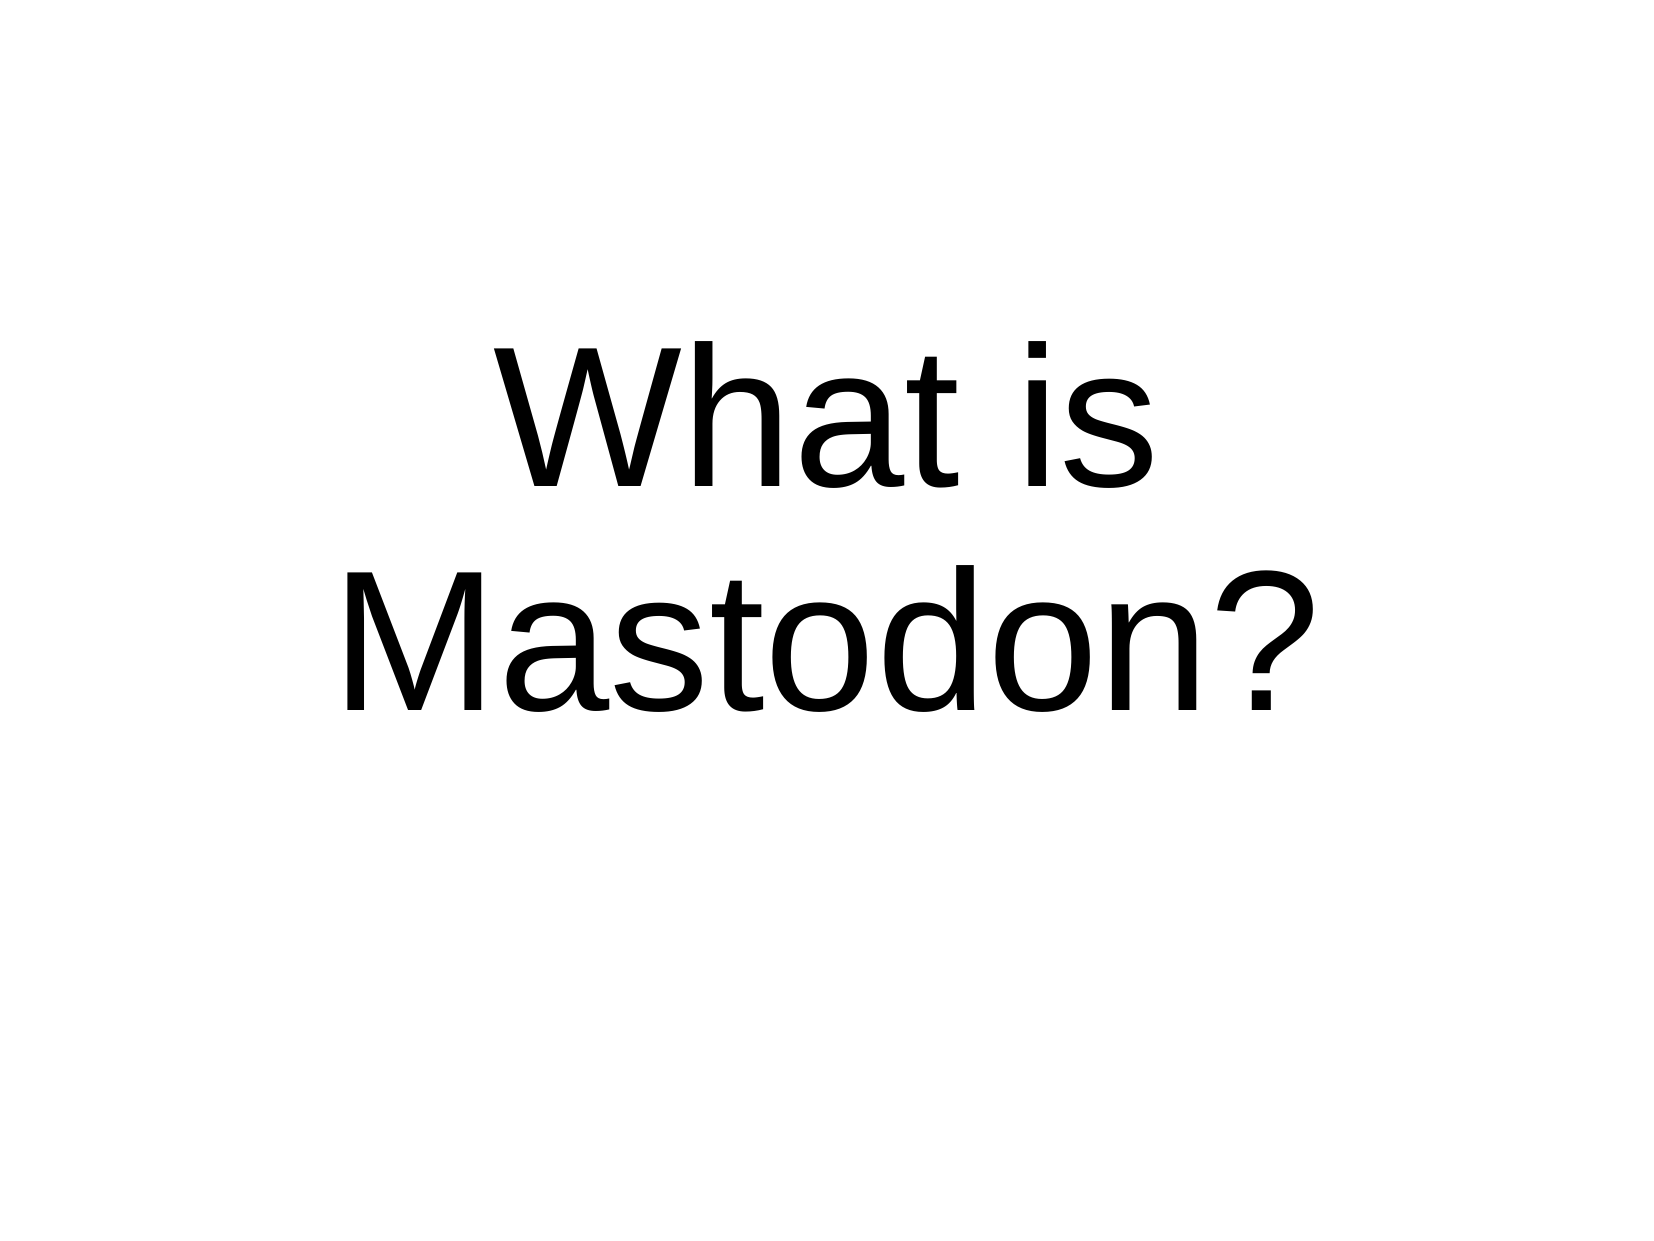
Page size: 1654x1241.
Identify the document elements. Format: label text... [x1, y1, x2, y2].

subtitle What is Mastodon? [82, 49, 1571, 1010]
